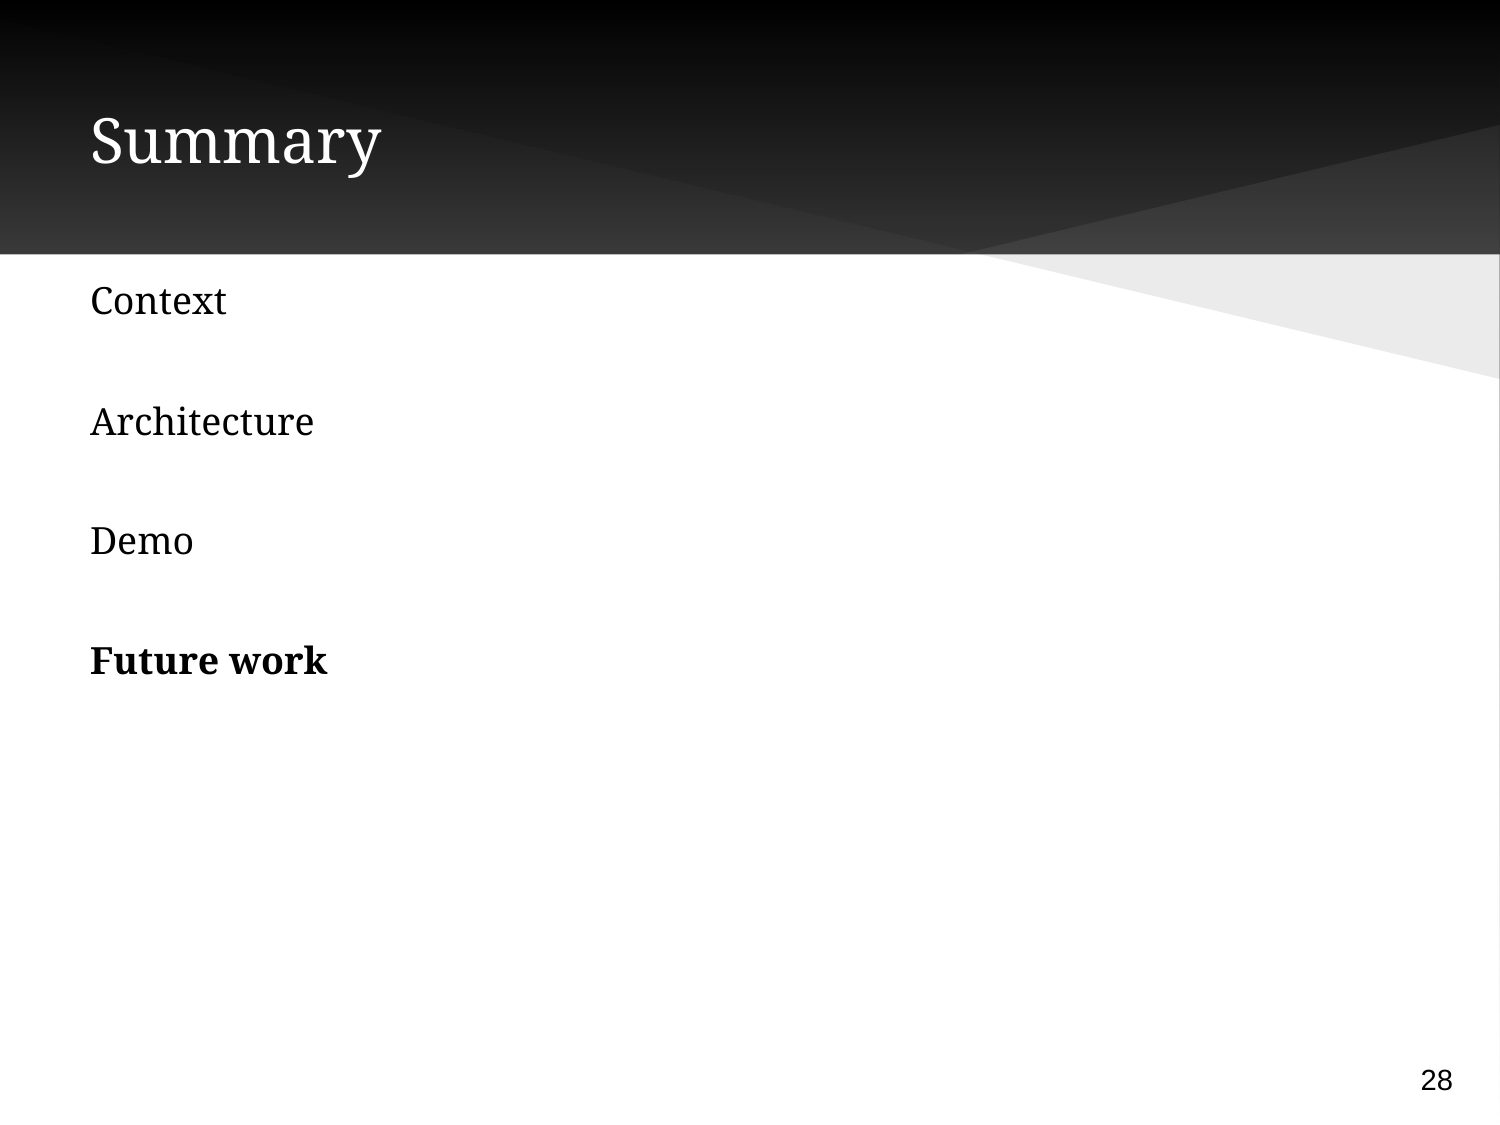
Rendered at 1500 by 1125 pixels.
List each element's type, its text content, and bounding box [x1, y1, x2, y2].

text_box 28 [1405, 1046, 1471, 1097]
title Summary [75, 45, 1425, 233]
list Context Architecture Demo Future work [75, 262, 1425, 1078]
